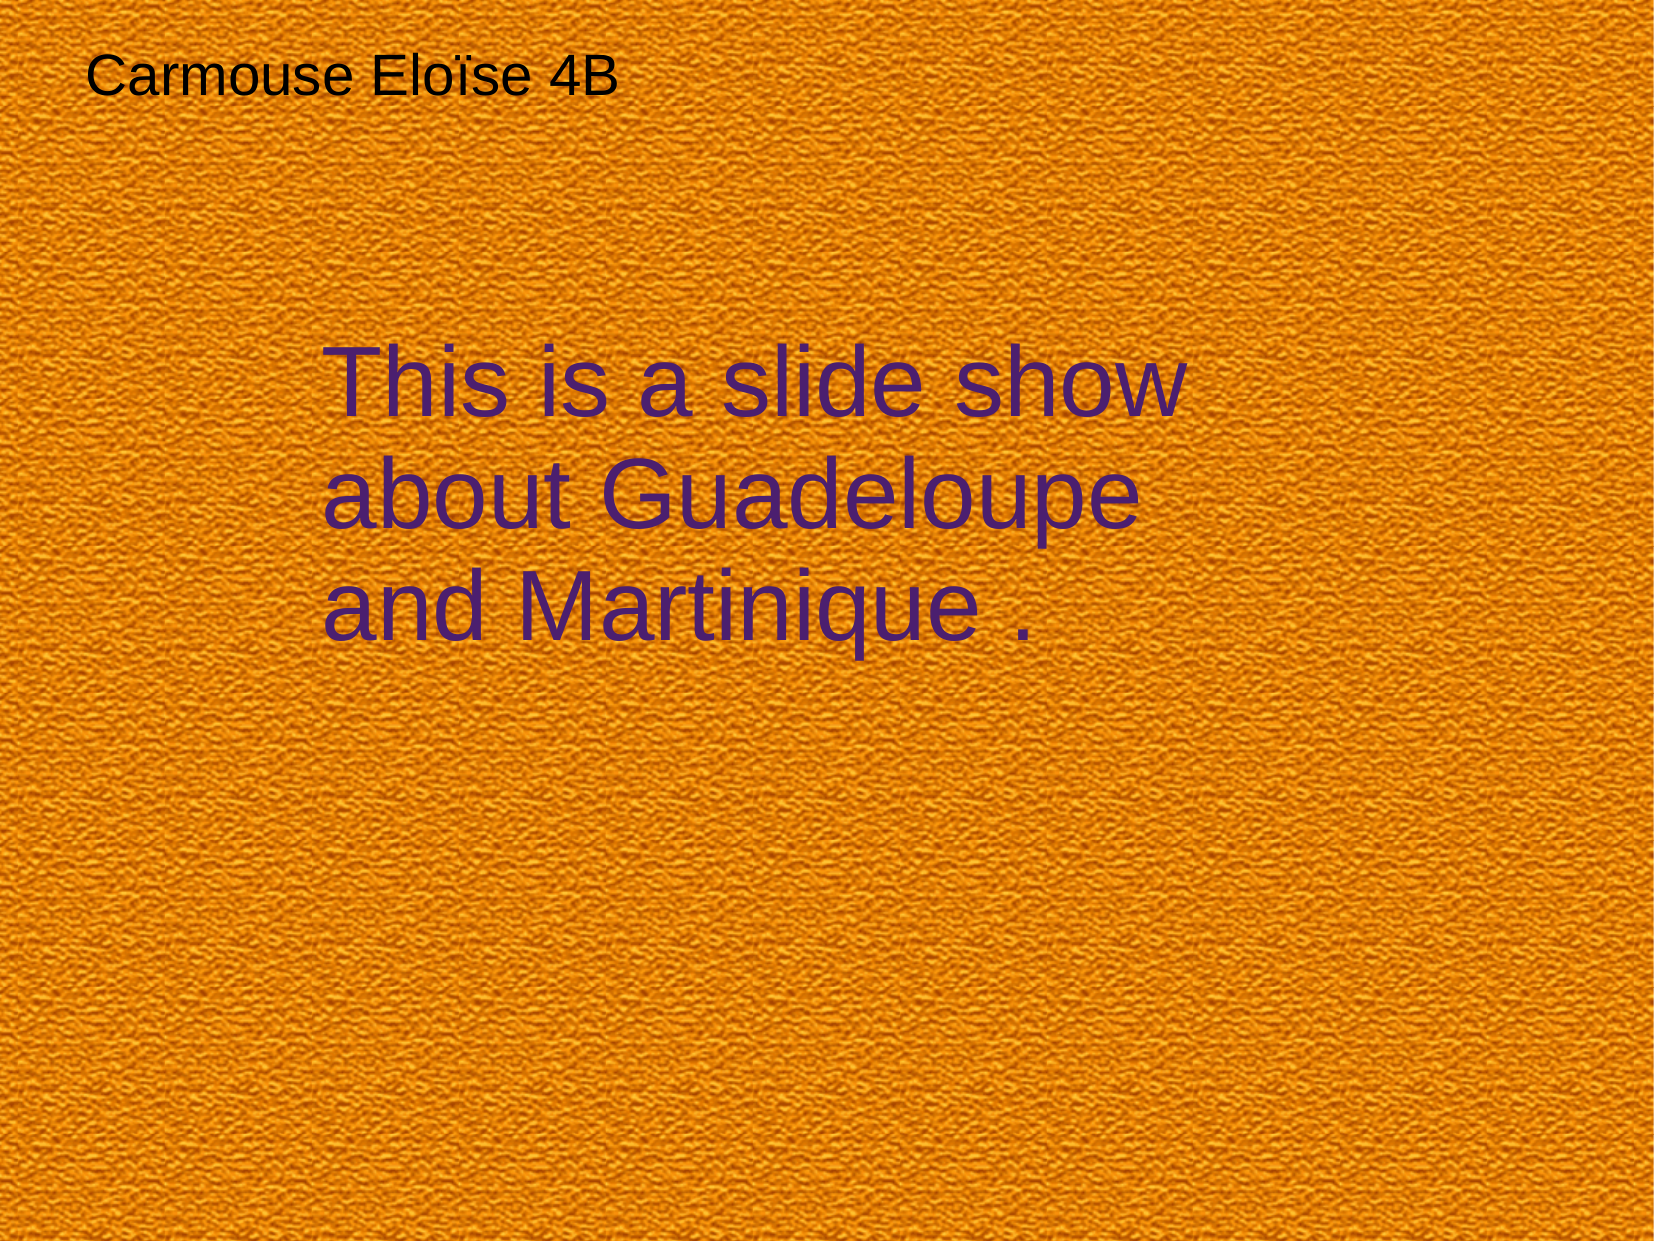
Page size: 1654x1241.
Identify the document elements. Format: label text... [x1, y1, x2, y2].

text_box This is a slide show about Guadeloupe and Martinique . [307, 318, 1252, 781]
picture [0, 0, 1654, 1241]
text_box Carmouse Eloïse 4B [70, 35, 686, 116]
